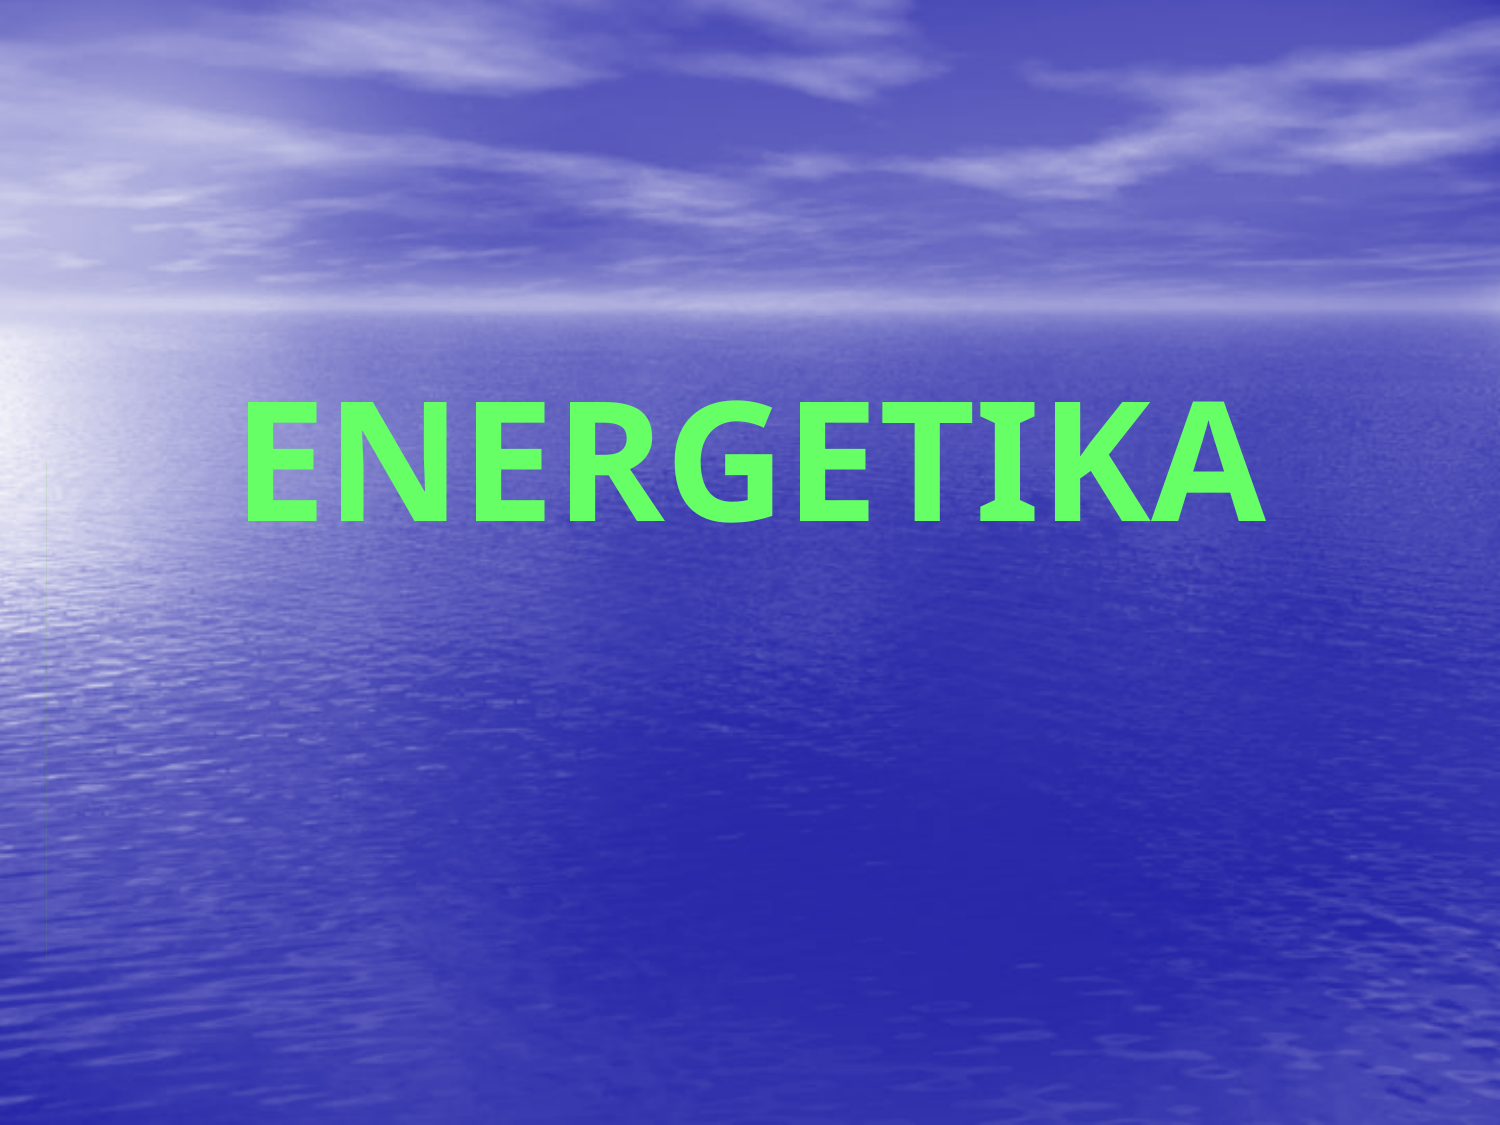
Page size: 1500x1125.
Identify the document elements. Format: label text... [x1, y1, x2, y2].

picture [0, 0, 1500, 1125]
title ENERGETIKA [112, 327, 1388, 563]
